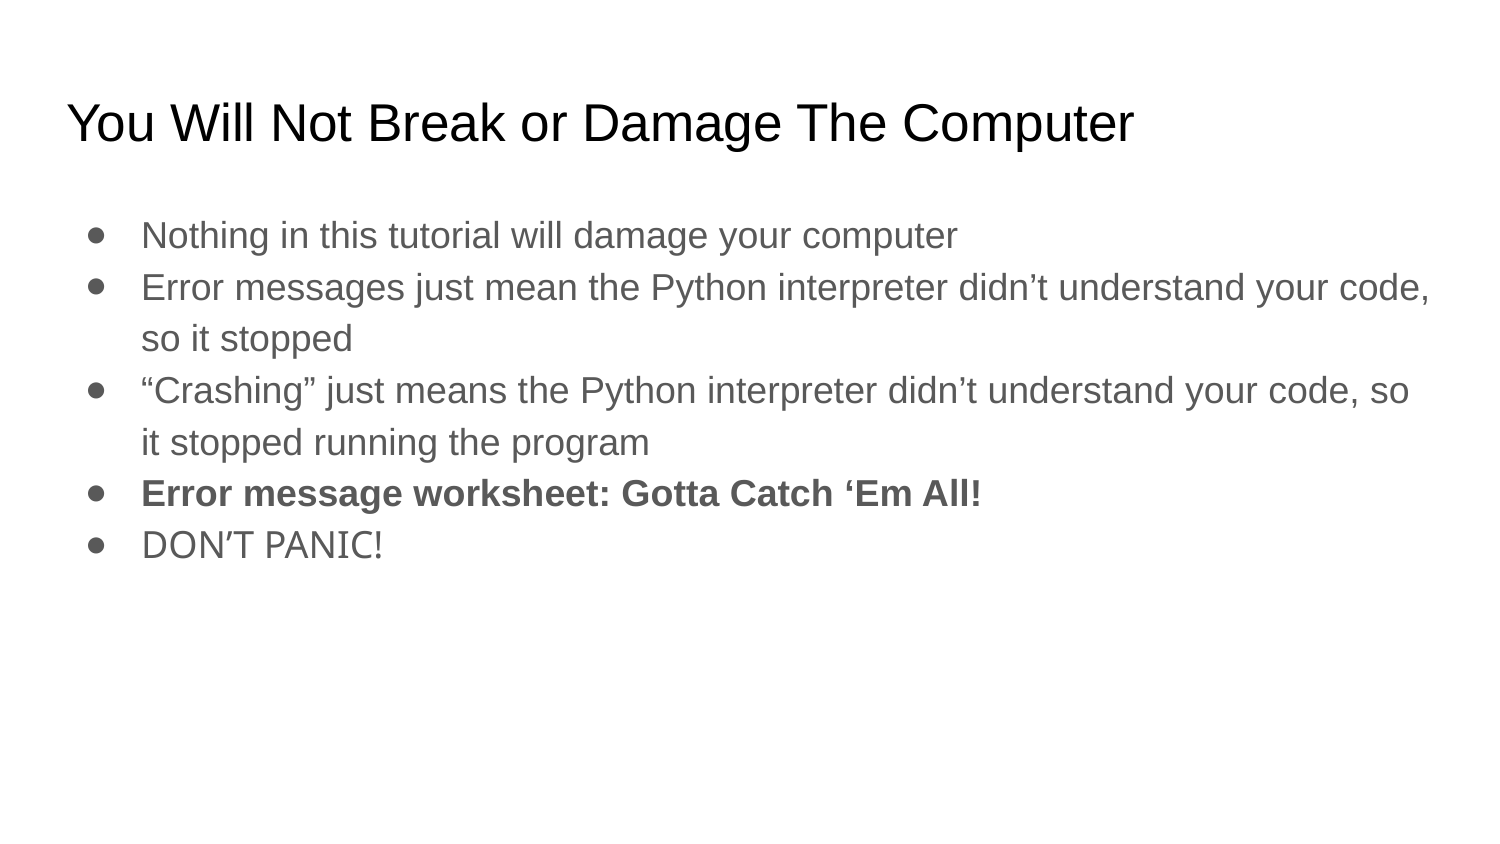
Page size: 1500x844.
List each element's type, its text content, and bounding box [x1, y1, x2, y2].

title You Will Not Break or Damage The Computer [51, 72, 1449, 167]
list Nothing in this tutorial will damage your computer Error messages just mean the Python interpreter didn’t understand your code, so it stopped “Crashing” just means the Python interpreter didn’t understand your code, so it stopped running the program Error message worksheet: Gotta Catch ‘Em All! DON’T PANIC! [51, 189, 1449, 750]
